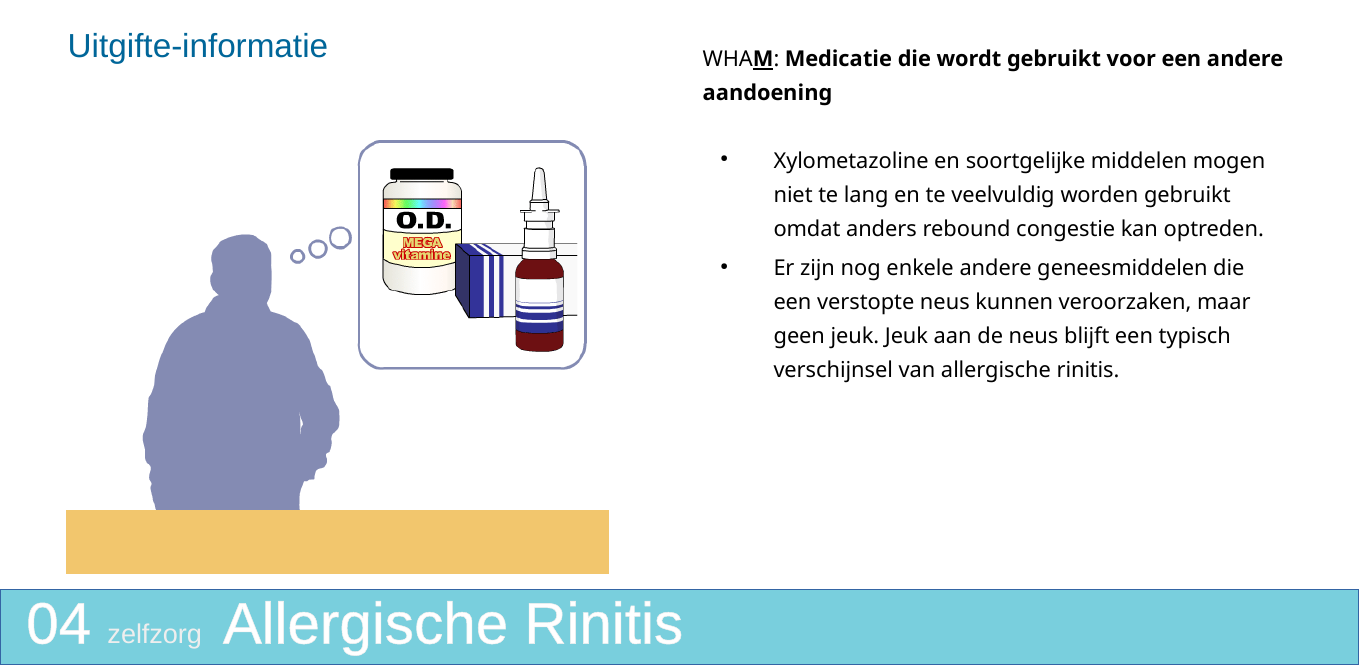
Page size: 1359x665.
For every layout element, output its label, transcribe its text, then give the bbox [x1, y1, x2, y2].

title Uitgifte-informatie [67, 27, 1291, 101]
title 04 zelfzorg Allergische Rinitis [26, 590, 958, 665]
text_box [0, 589, 1359, 665]
picture [66, 118, 609, 574]
list WHAM: Medicatie die wordt gebruikt voor een andere aandoening Xylometazoline en soortgelijke middelen mogen niet te lang en te veelvuldig worden gebruikt omdat anders rebound congestie kan optreden. Er zijn nog enkele andere geneesmiddelen die een verstopte neus kunnen veroorzaken, maar geen jeuk. Jeuk aan de neus blijft een typisch verschijnsel van allergische rinitis. [702, 38, 1287, 589]
